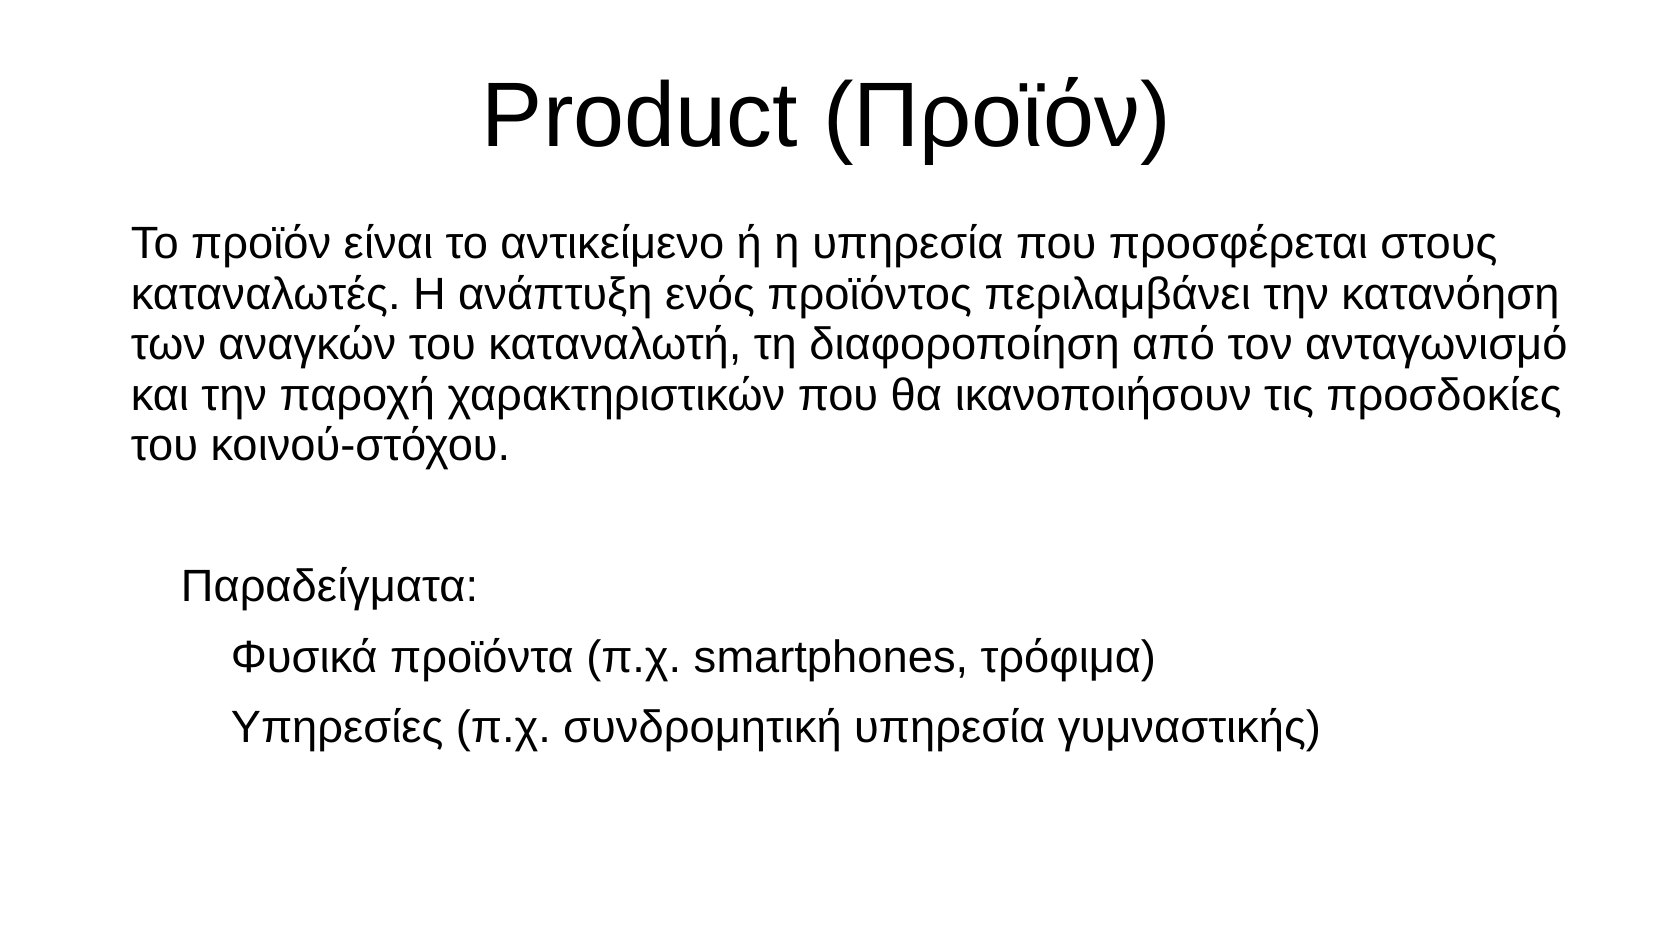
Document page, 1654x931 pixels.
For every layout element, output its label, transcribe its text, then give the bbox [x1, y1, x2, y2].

list Το προϊόν είναι το αντικείμενο ή η υπηρεσία που προσφέρεται στους καταναλωτές. Η ανάπτυξη ενός προϊόντος περιλαμβάνει την κατανόηση των αναγκών του καταναλωτή, τη διαφοροποίηση από τον ανταγωνισμό και την παροχή χαρακτηριστικών που θα ικανοποιήσουν τις προσδοκίες του κοινού-στόχου. Παραδείγματα: Φυσικά προϊόντα (π.χ. smartphones, τρόφιμα) Υπηρεσίες (π.χ. συνδρομητική υπηρεσία γυμναστικής) [82, 217, 1571, 758]
title Product (Προϊόν) [82, 37, 1571, 193]
